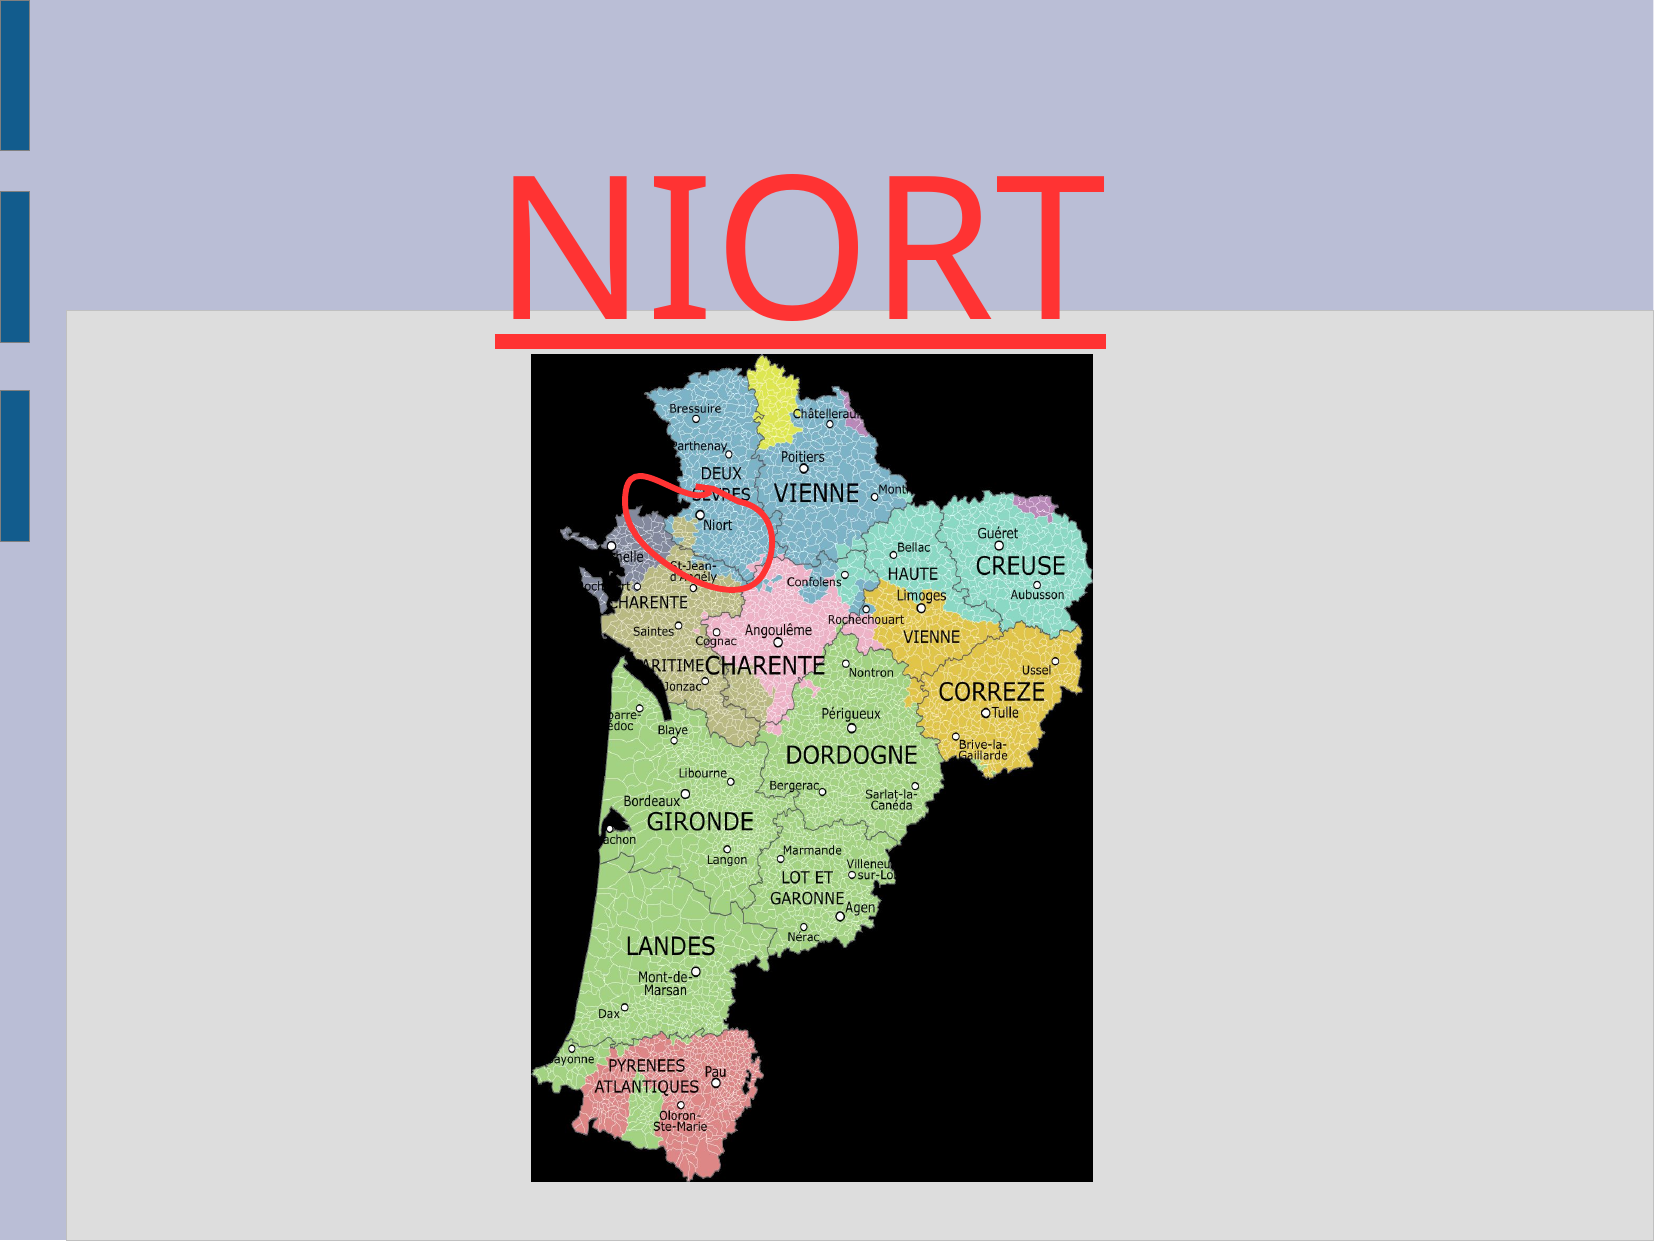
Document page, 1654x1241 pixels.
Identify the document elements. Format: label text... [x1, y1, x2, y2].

picture [531, 354, 1093, 1182]
text_box NIORT [177, 98, 1477, 355]
